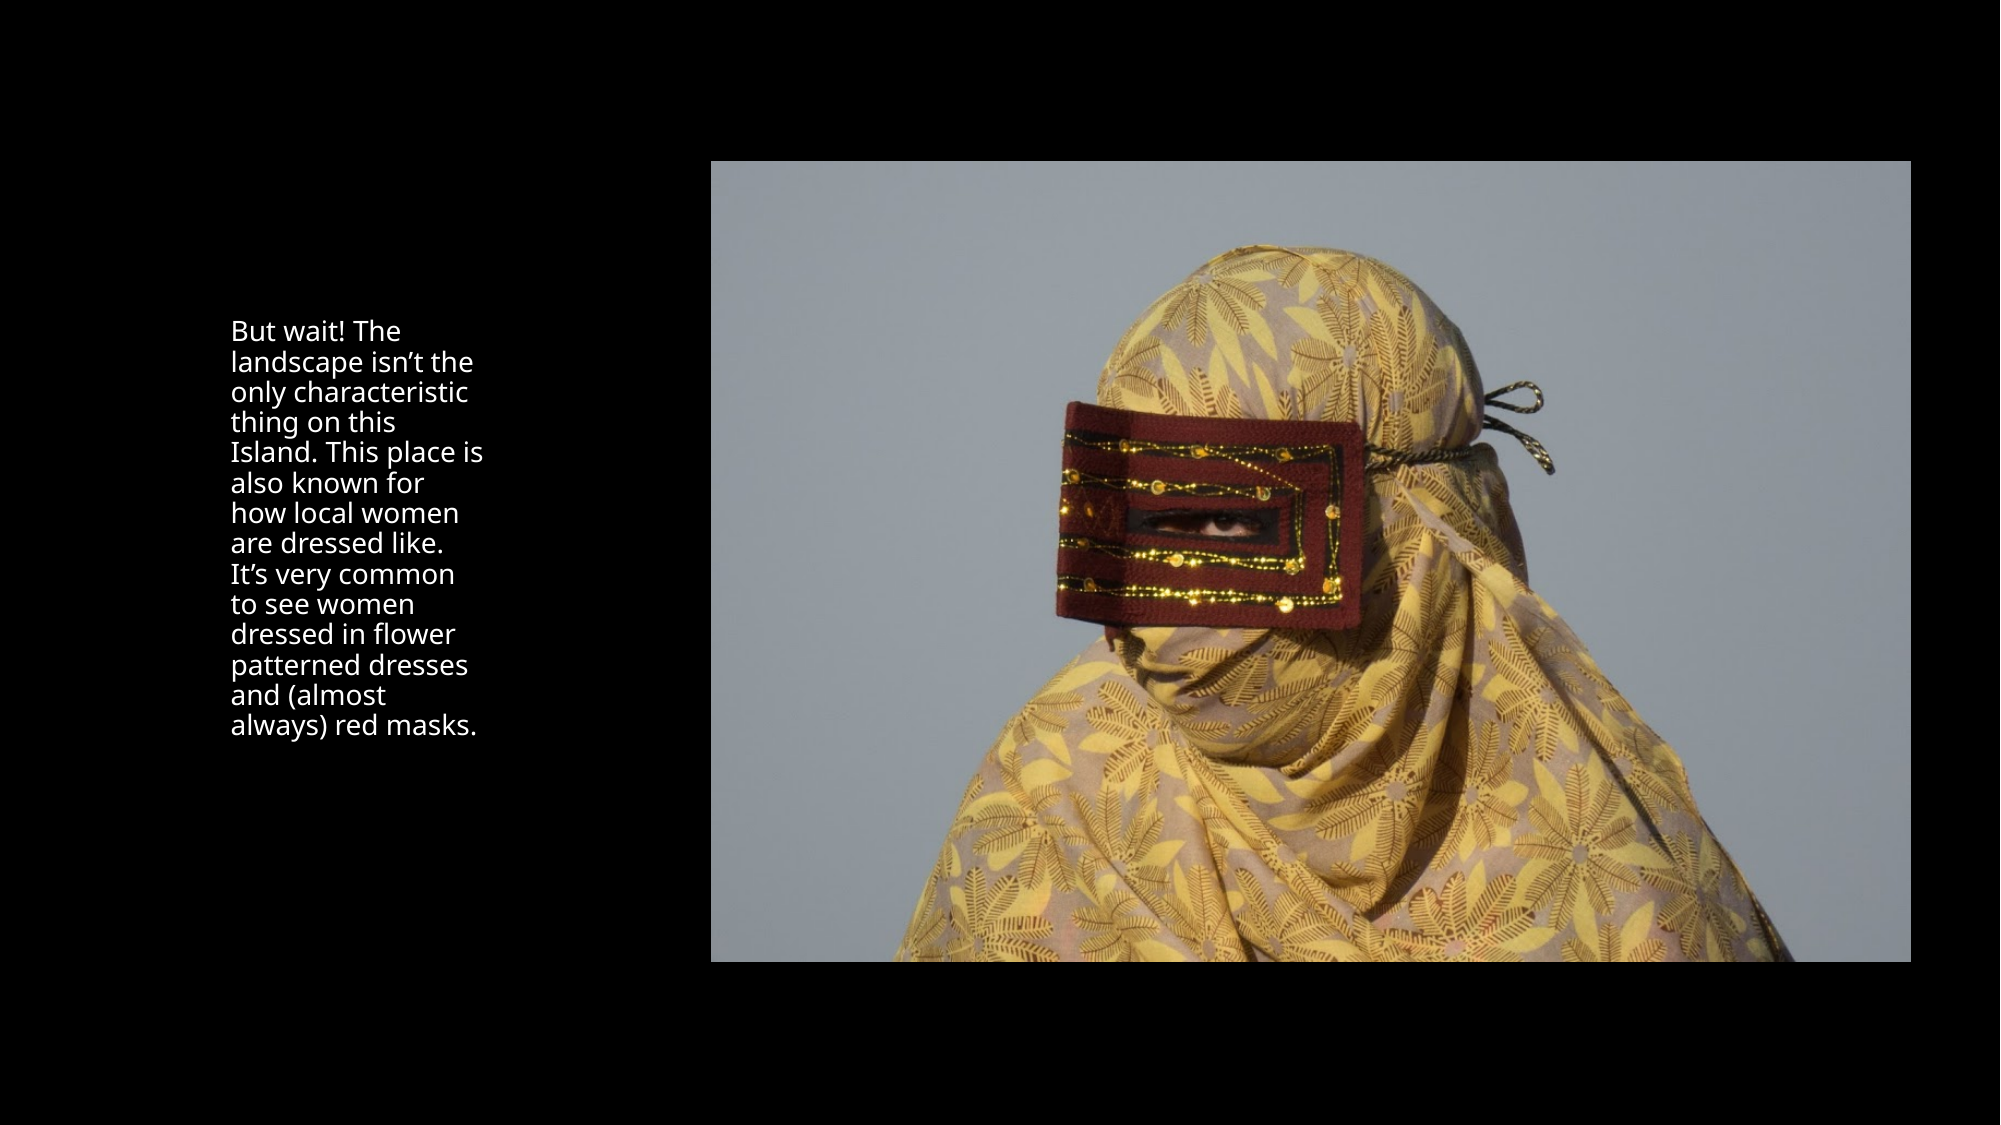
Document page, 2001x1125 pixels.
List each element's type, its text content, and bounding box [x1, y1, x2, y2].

list But wait! The landscape isn’t the only characteristic thing on this Island. This place is also known for how local women are dressed like. It’s very common to see women dressed in flower patterned dresses and (almost always) red masks. [215, 310, 500, 755]
picture [711, 161, 1911, 962]
